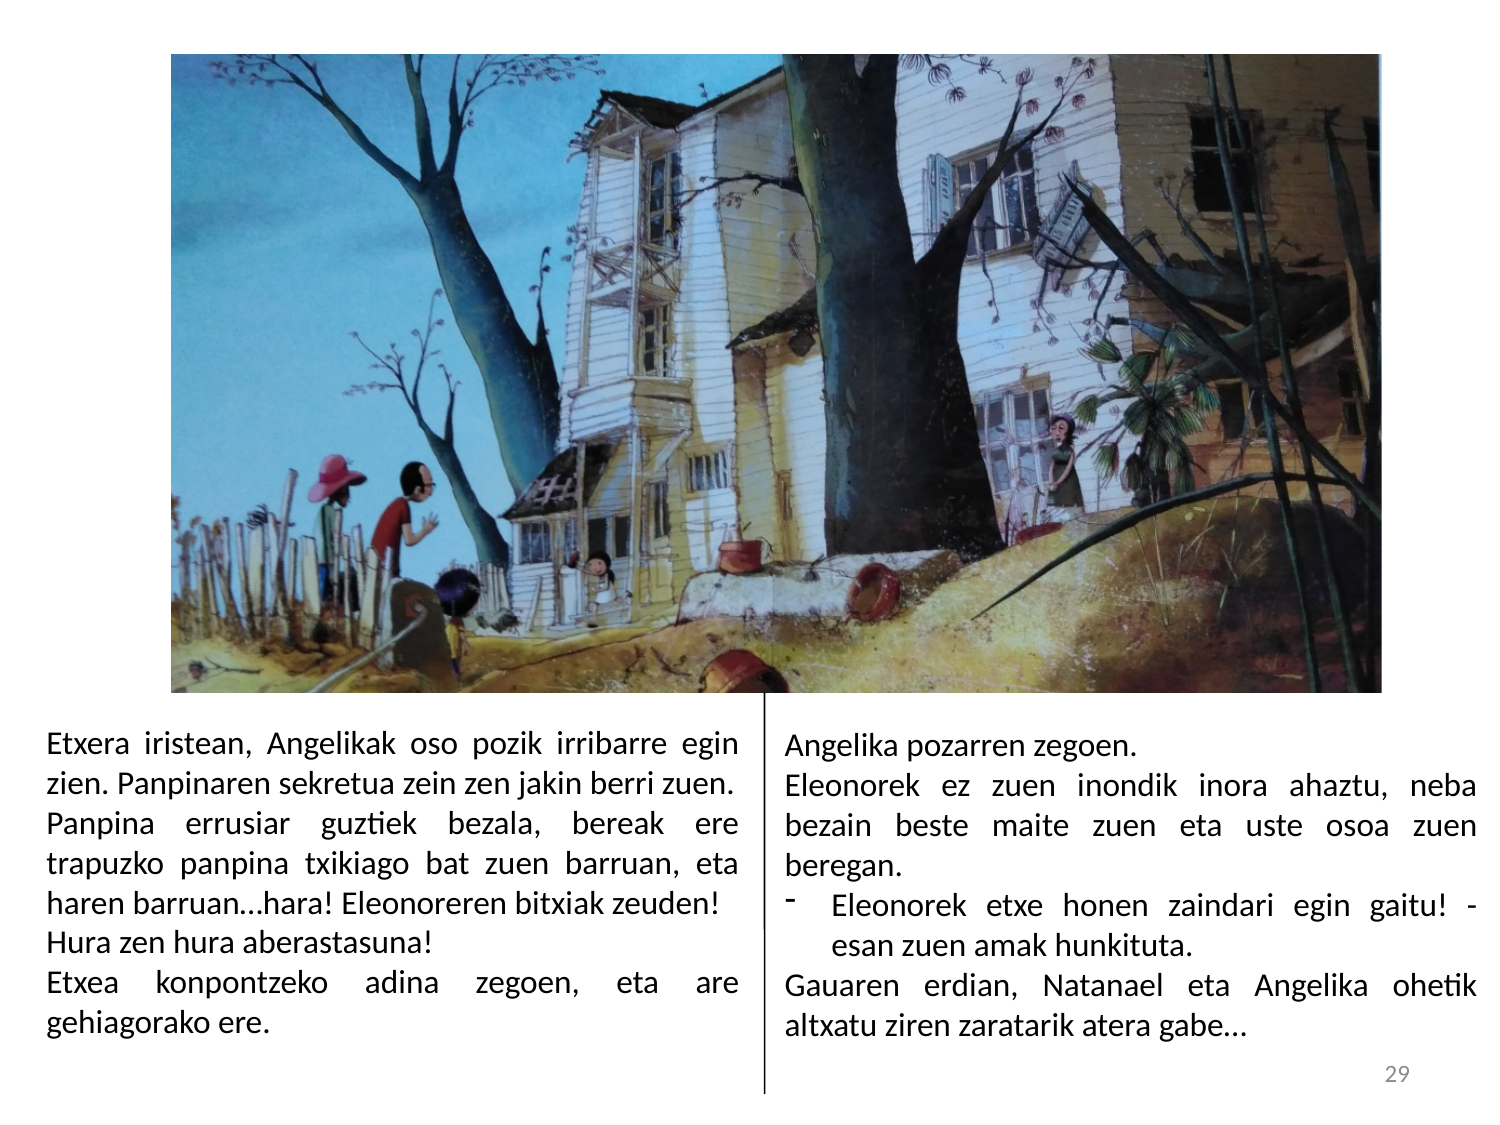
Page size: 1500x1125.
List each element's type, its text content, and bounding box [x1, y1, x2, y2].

text_box Etxera iristean, Angelikak oso pozik irribarre egin zien. Panpinaren sekretua zein zen jakin berri zuen. Panpina errusiar guztiek bezala, bereak ere trapuzko panpina txikiago bat zuen barruan, eta haren barruan…hara! Eleonoreren bitxiak zeuden! Hura zen hura aberastasuna! Etxea konpontzeko adina zegoen, eta are gehiagorako ere. [31, 713, 755, 1048]
text_box Angelika pozarren zegoen. Eleonorek ez zuen inondik inora ahaztu, neba bezain beste maite zuen eta uste osoa zuen beregan. Eleonorek etxe honen zaindari egin gaitu! - esan zuen amak hunkituta. Gauaren erdian, Natanael eta Angelika ohetik altxatu ziren zaratarik atera gabe… [769, 715, 1494, 1051]
slide_number <numéro> [1074, 1051, 1425, 1103]
picture [171, 54, 1382, 693]
